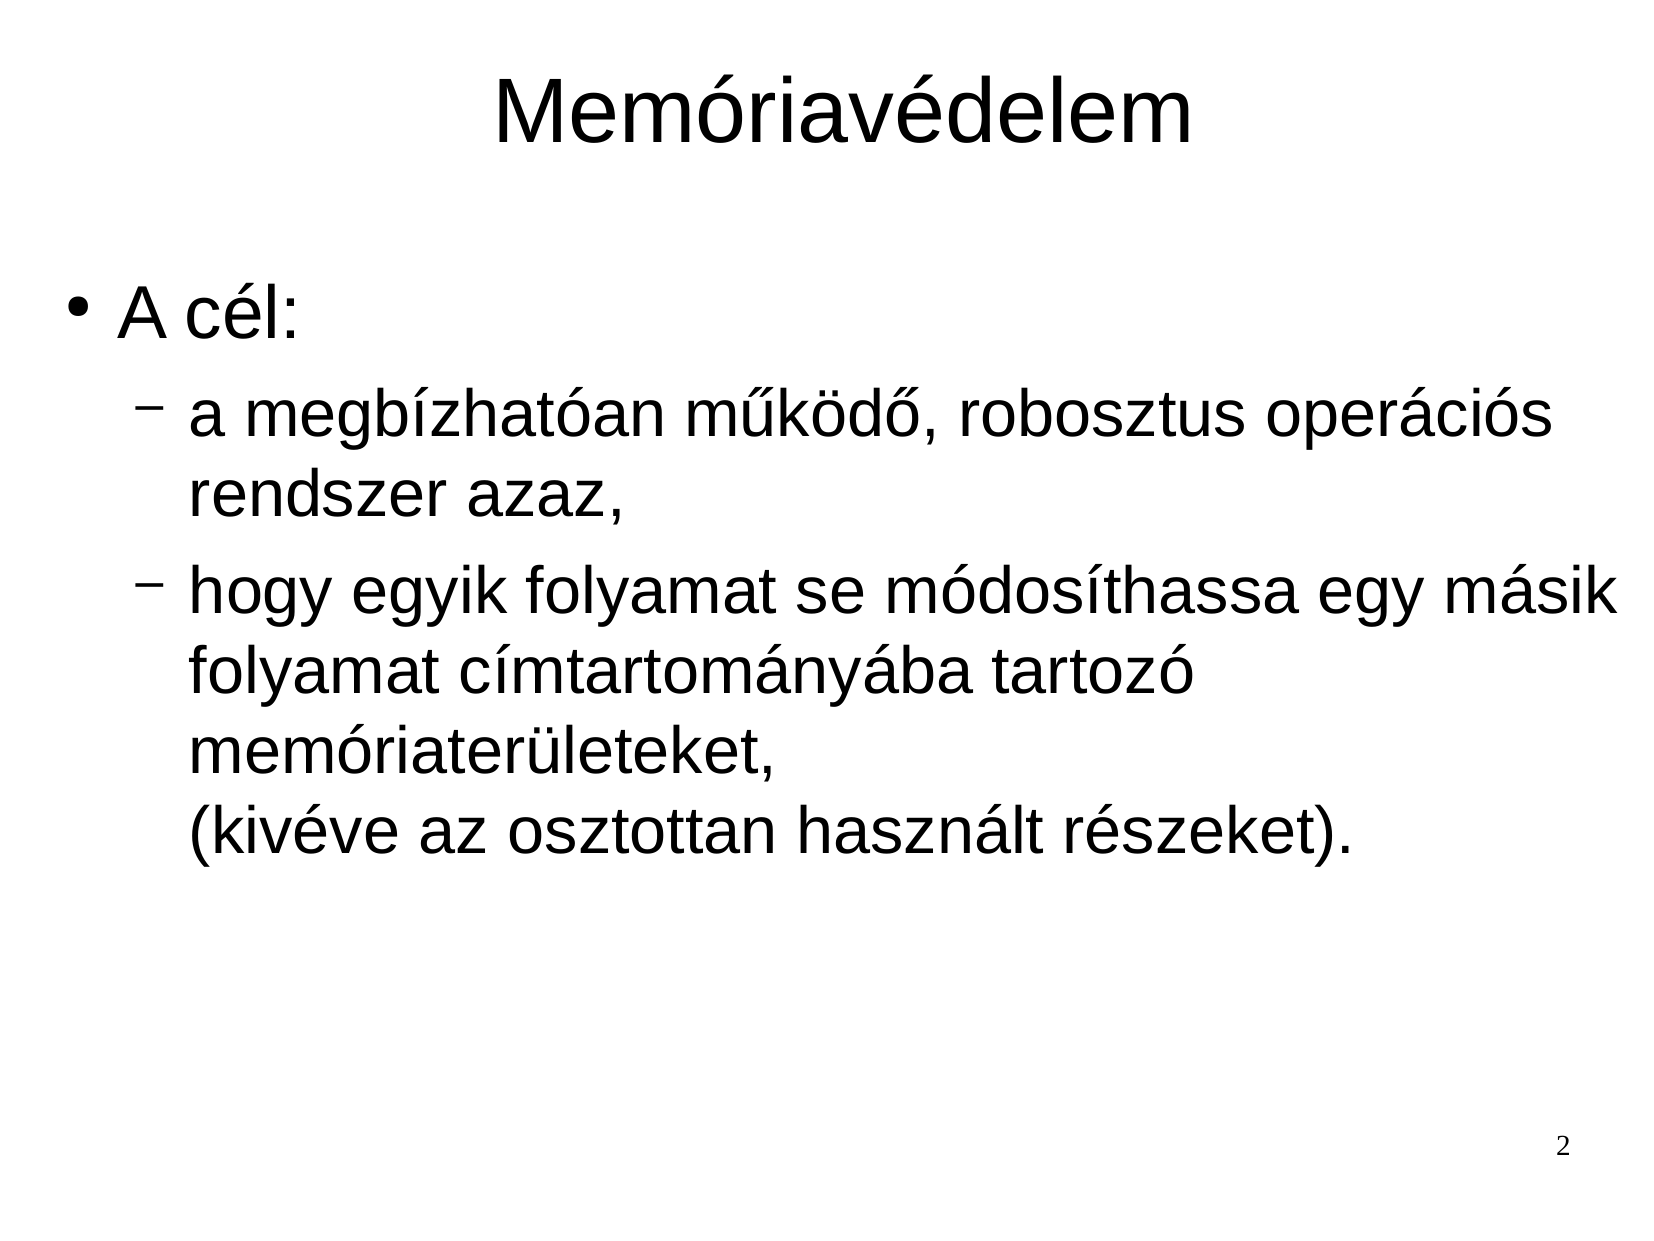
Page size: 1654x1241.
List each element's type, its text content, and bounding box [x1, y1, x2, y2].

title Memóriavédelem [123, 34, 1530, 178]
list A cél: a megbízhatóan működő, robosztus operációs rendszer azaz, hogy egyik folyamat se módosíthassa egy másik folyamat címtartományába tartozó memóriaterületeket, (kivéve az osztottan használt részeket). [32, 255, 1634, 1220]
